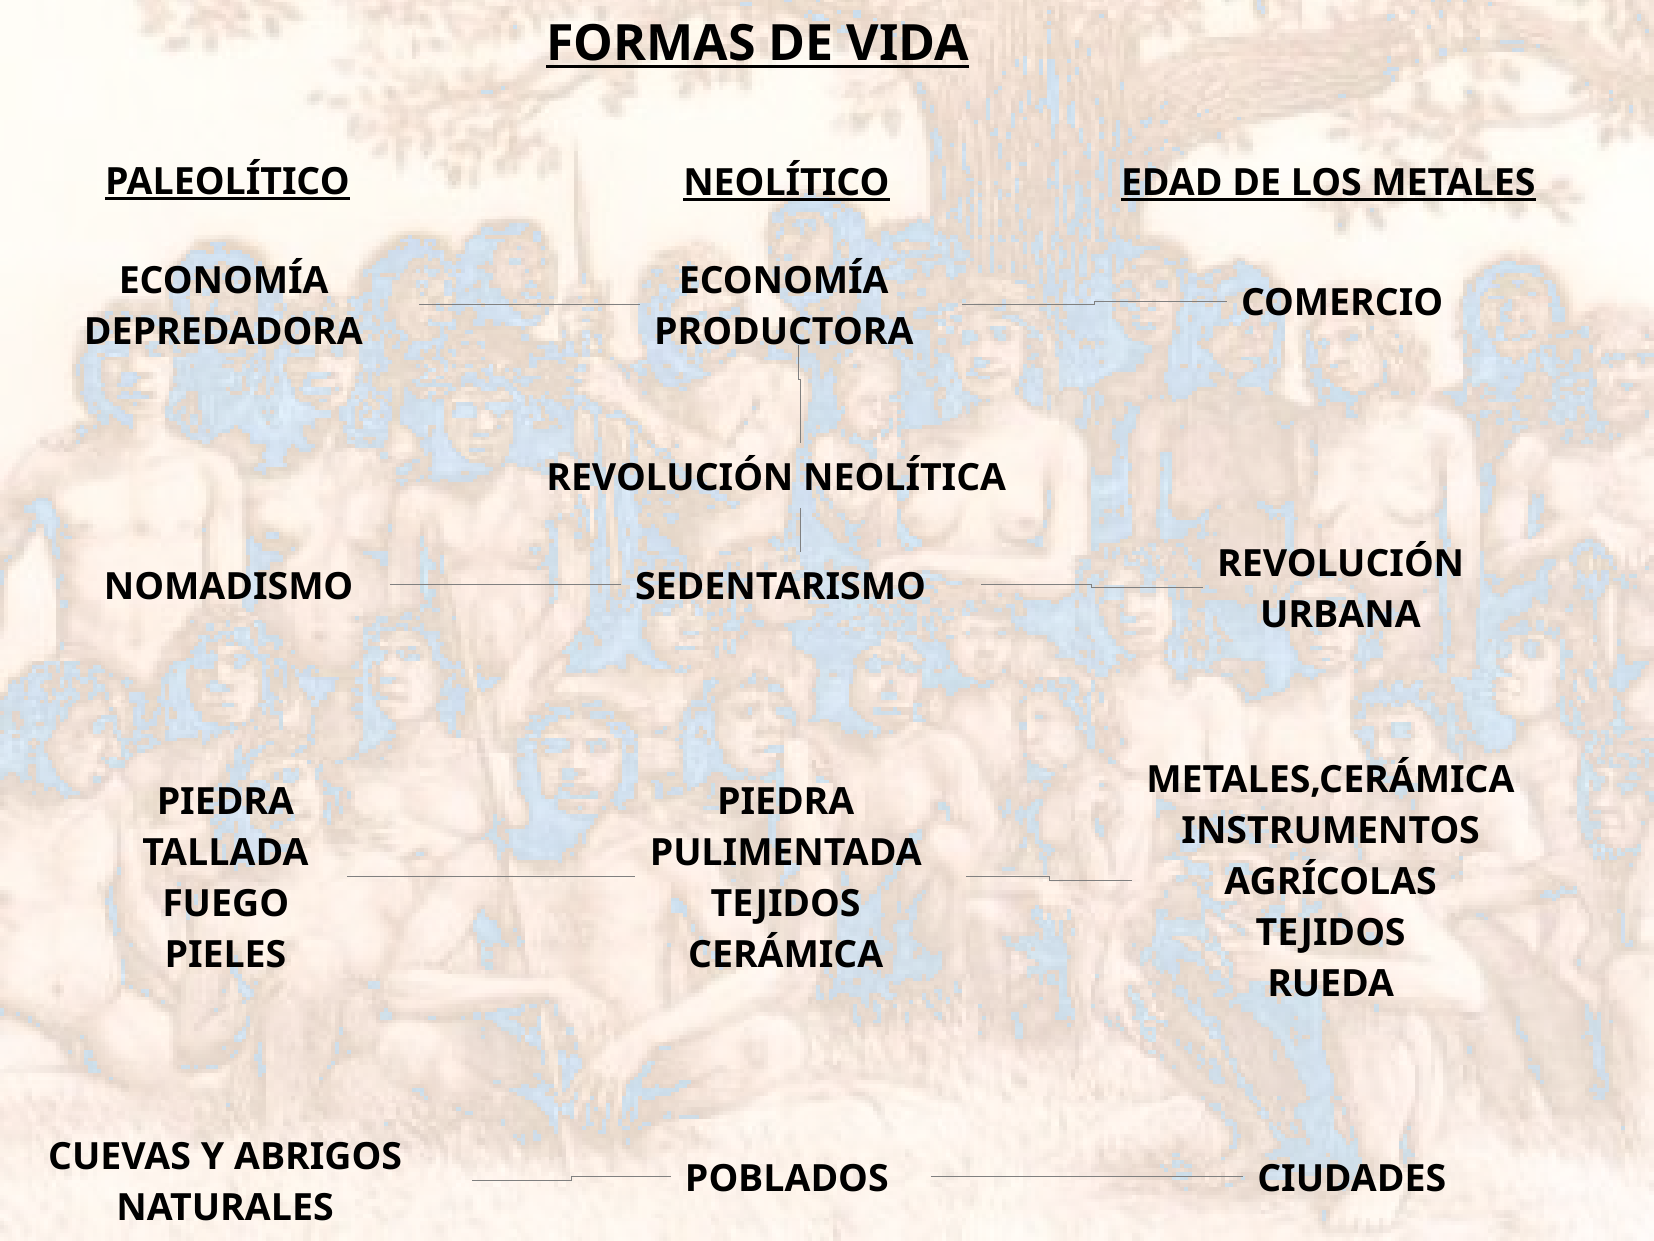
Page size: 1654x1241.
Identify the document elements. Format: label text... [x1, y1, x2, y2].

text_box COMERCIO [1226, 268, 1481, 328]
text_box SEDENTARISMO [620, 551, 982, 612]
text_box REVOLUCIÓN NEOLÍTICA [531, 442, 1071, 503]
text_box POBLADOS [670, 1143, 932, 1204]
text_box REVOLUCIÓN URBANA [1202, 529, 1505, 634]
picture [0, 0, 1654, 1241]
text_box NOMADISMO [89, 551, 391, 612]
text_box ECONOMÍA DEPREDADORA [69, 245, 420, 351]
text_box CUEVAS Y ABRIGOS NATURALES [33, 1122, 473, 1227]
text_box NEOLÍTICO [668, 147, 925, 208]
text_box PIEDRA TALLADA FUEGO PIELES [127, 766, 348, 961]
text_box FORMAS DE VIDA [531, 0, 1050, 75]
text_box METALES,CERÁMICA INSTRUMENTOS AGRÍCOLAS TEJIDOS RUEDA [1131, 745, 1586, 984]
text_box CIUDADES [1242, 1143, 1489, 1204]
text_box EDAD DE LOS METALES [1106, 147, 1622, 208]
text_box ECONOMÍA PRODUCTORA [639, 245, 963, 351]
text_box PIEDRA PULIMENTADA TEJIDOS CERÁMICA [634, 766, 967, 961]
text_box PALEOLÍTICO [90, 147, 392, 207]
